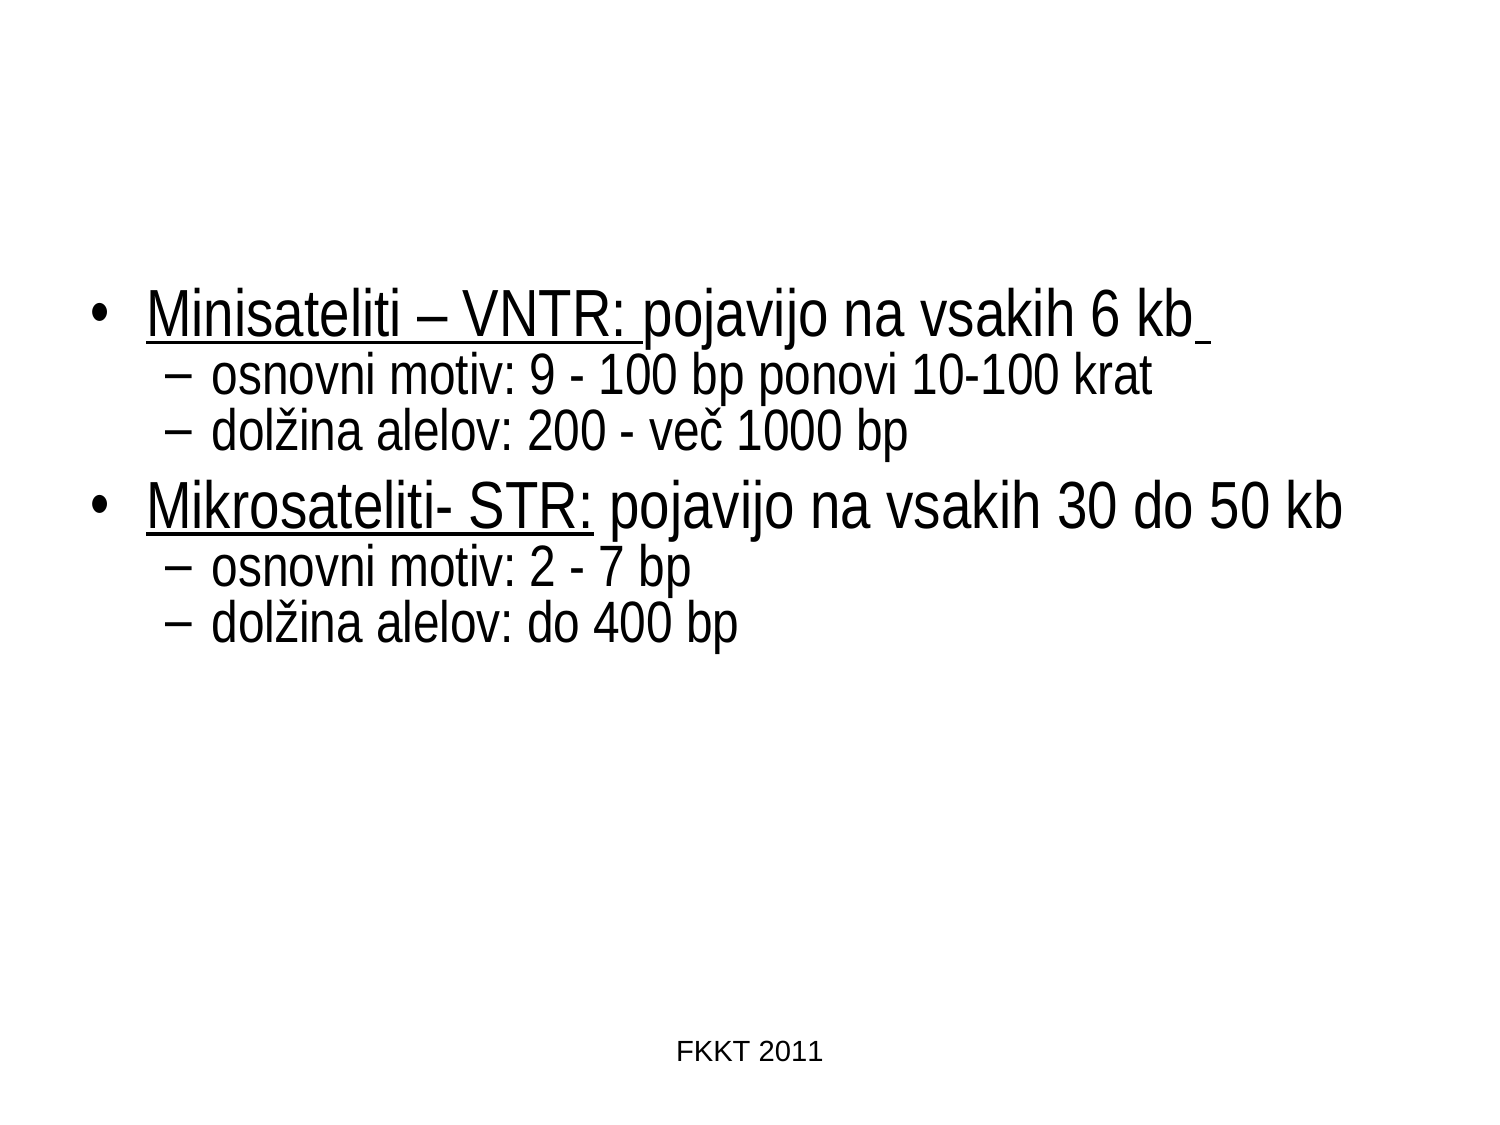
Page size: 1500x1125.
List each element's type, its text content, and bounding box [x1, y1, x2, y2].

list Minisateliti – VNTR: pojavijo na vsakih 6 kb osnovni motiv: 9 - 100 bp ponovi 10-100 krat dolžina alelov: 200 - več 1000 bp Mikrosateliti- STR: pojavijo na vsakih 30 do 50 kb osnovni motiv: 2 - 7 bp dolžina alelov: do 400 bp [75, 262, 1426, 1006]
text_box FKKT 2011 [512, 1024, 988, 1103]
